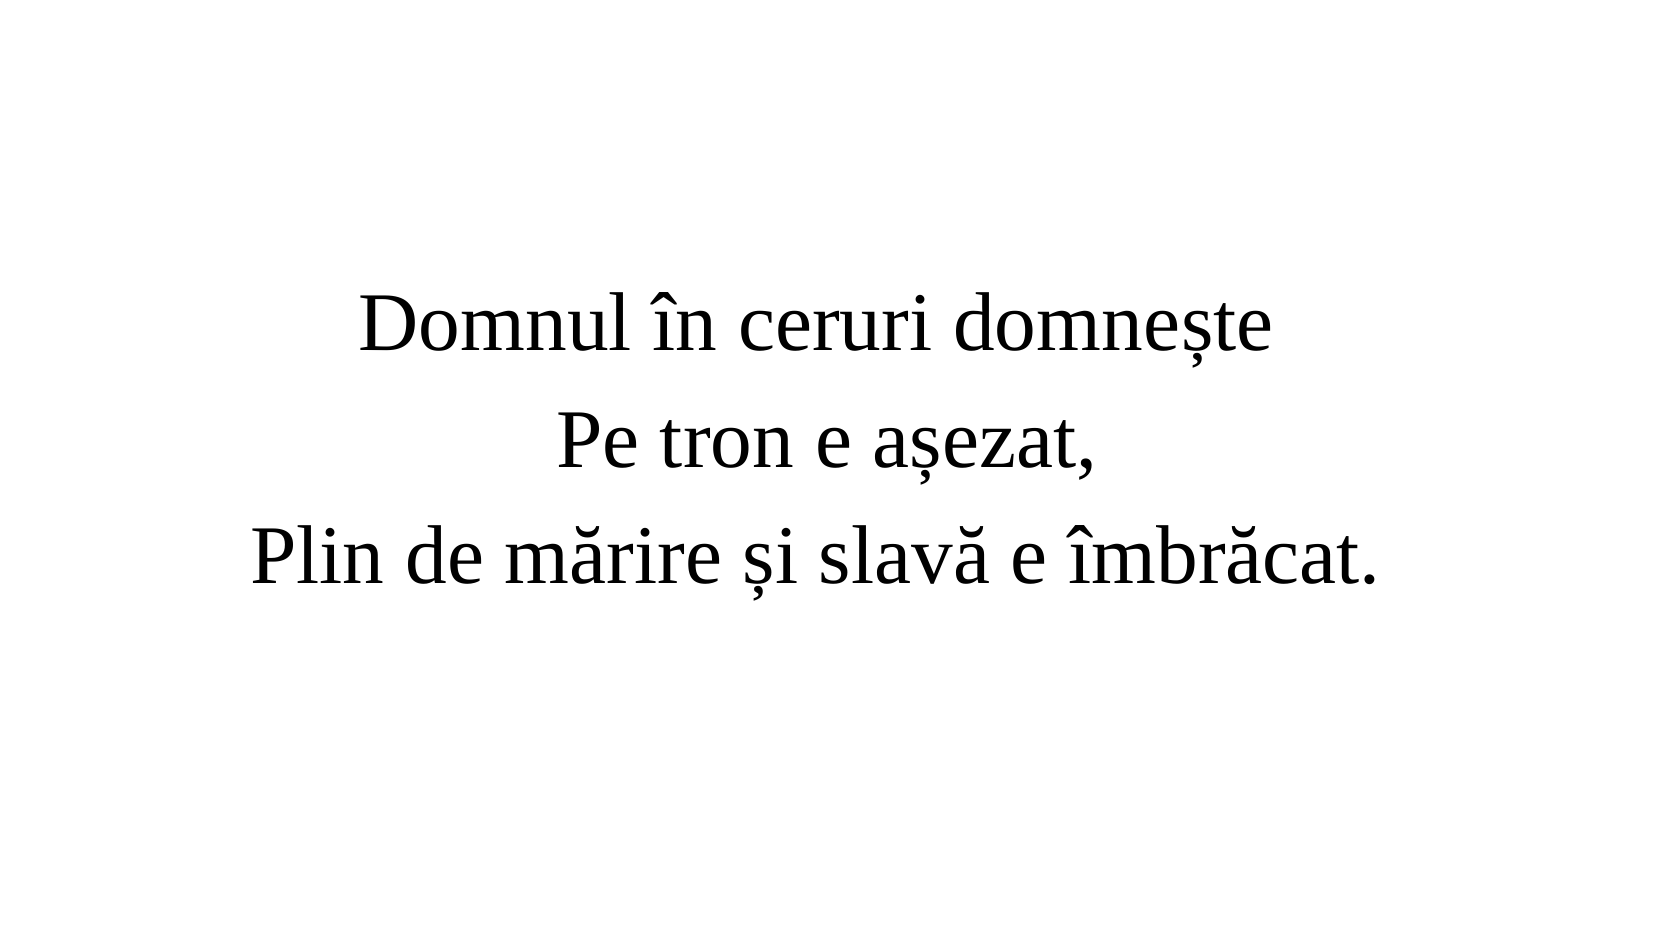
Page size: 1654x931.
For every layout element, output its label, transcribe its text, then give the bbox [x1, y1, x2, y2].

subtitle Domnul în ceruri domnește Pe tron e așezat, Plin de mărire și slavă e îmbrăcat. [0, 259, 1654, 661]
